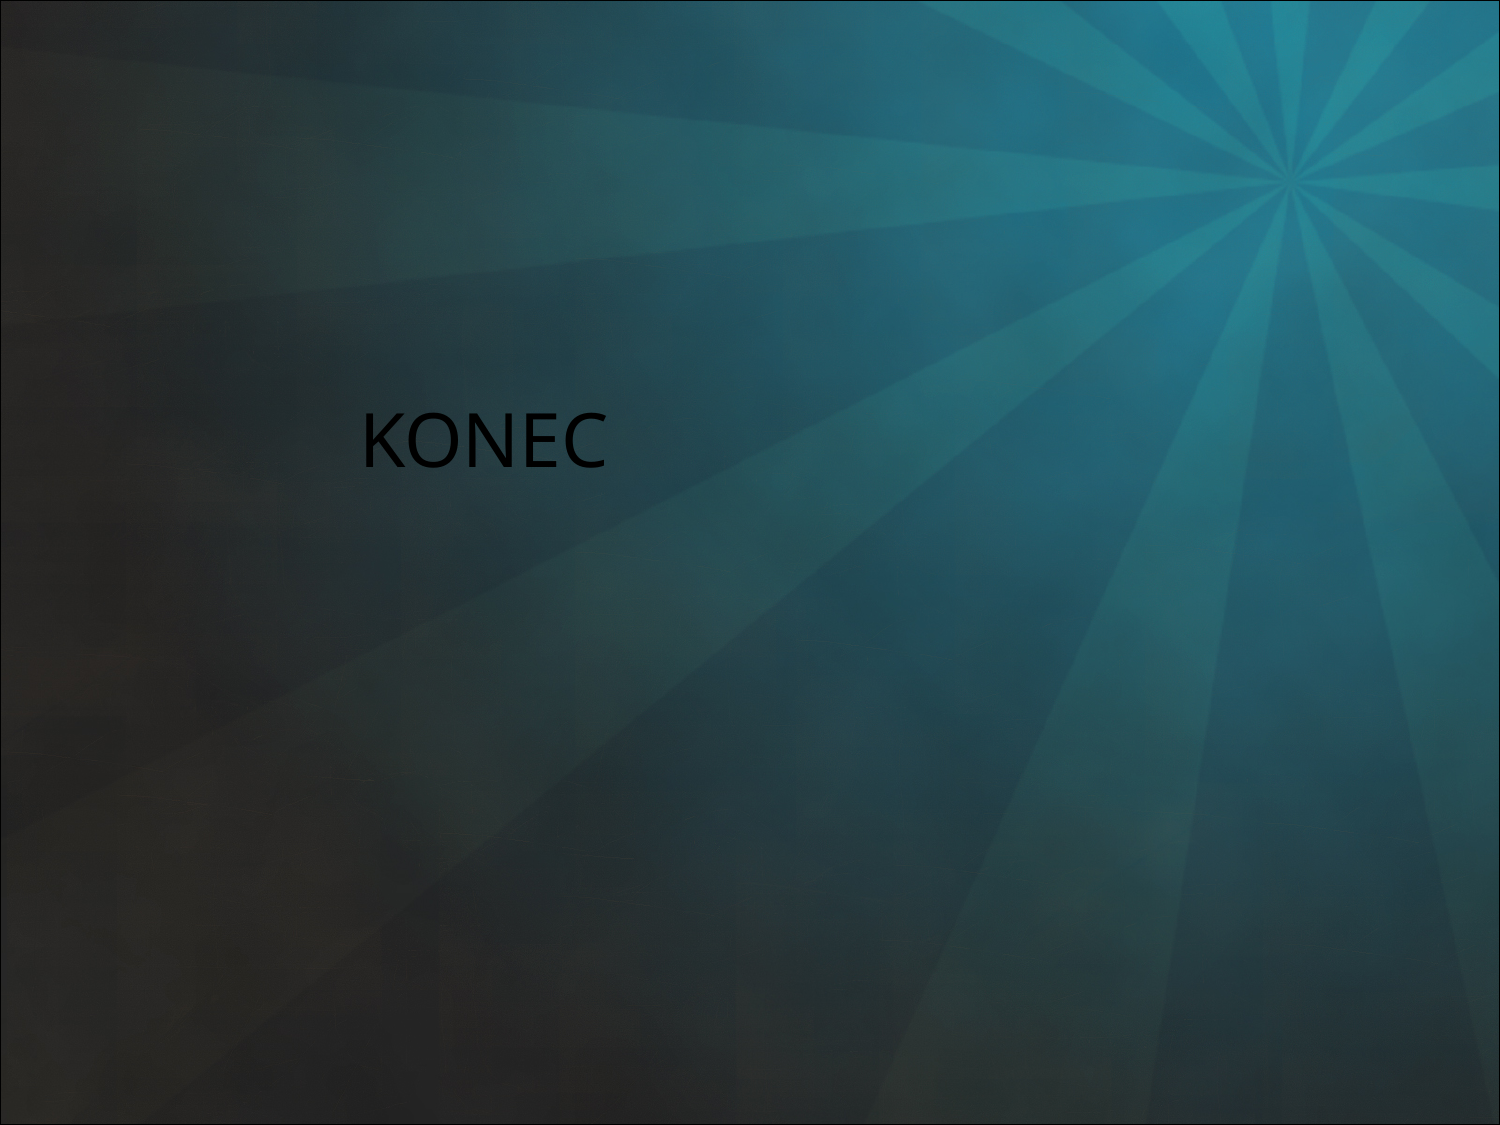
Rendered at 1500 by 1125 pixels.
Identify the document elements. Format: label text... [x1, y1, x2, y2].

text_box KONEC [76, 385, 892, 634]
text_box [0, 0, 1500, 1125]
